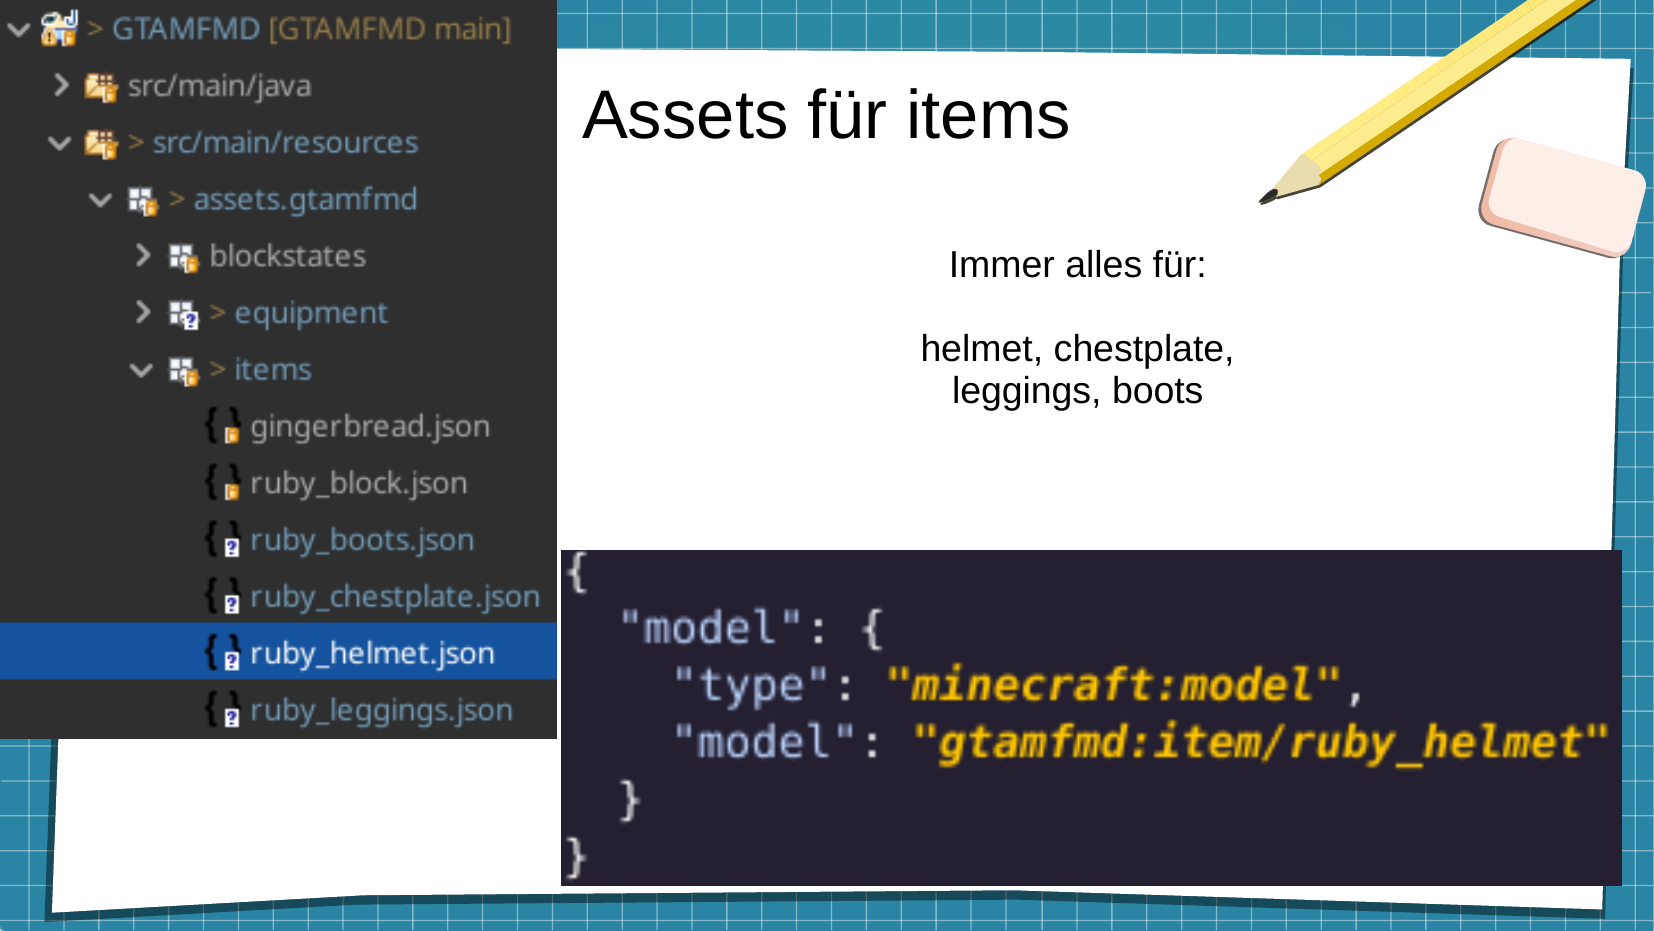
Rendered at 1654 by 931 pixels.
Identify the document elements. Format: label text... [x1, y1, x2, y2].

title Assets für items [557, 37, 1571, 193]
picture [0, 0, 557, 739]
picture [561, 550, 1622, 886]
text_box Immer alles für: helmet, chestplate, leggings, boots [856, 236, 1300, 420]
